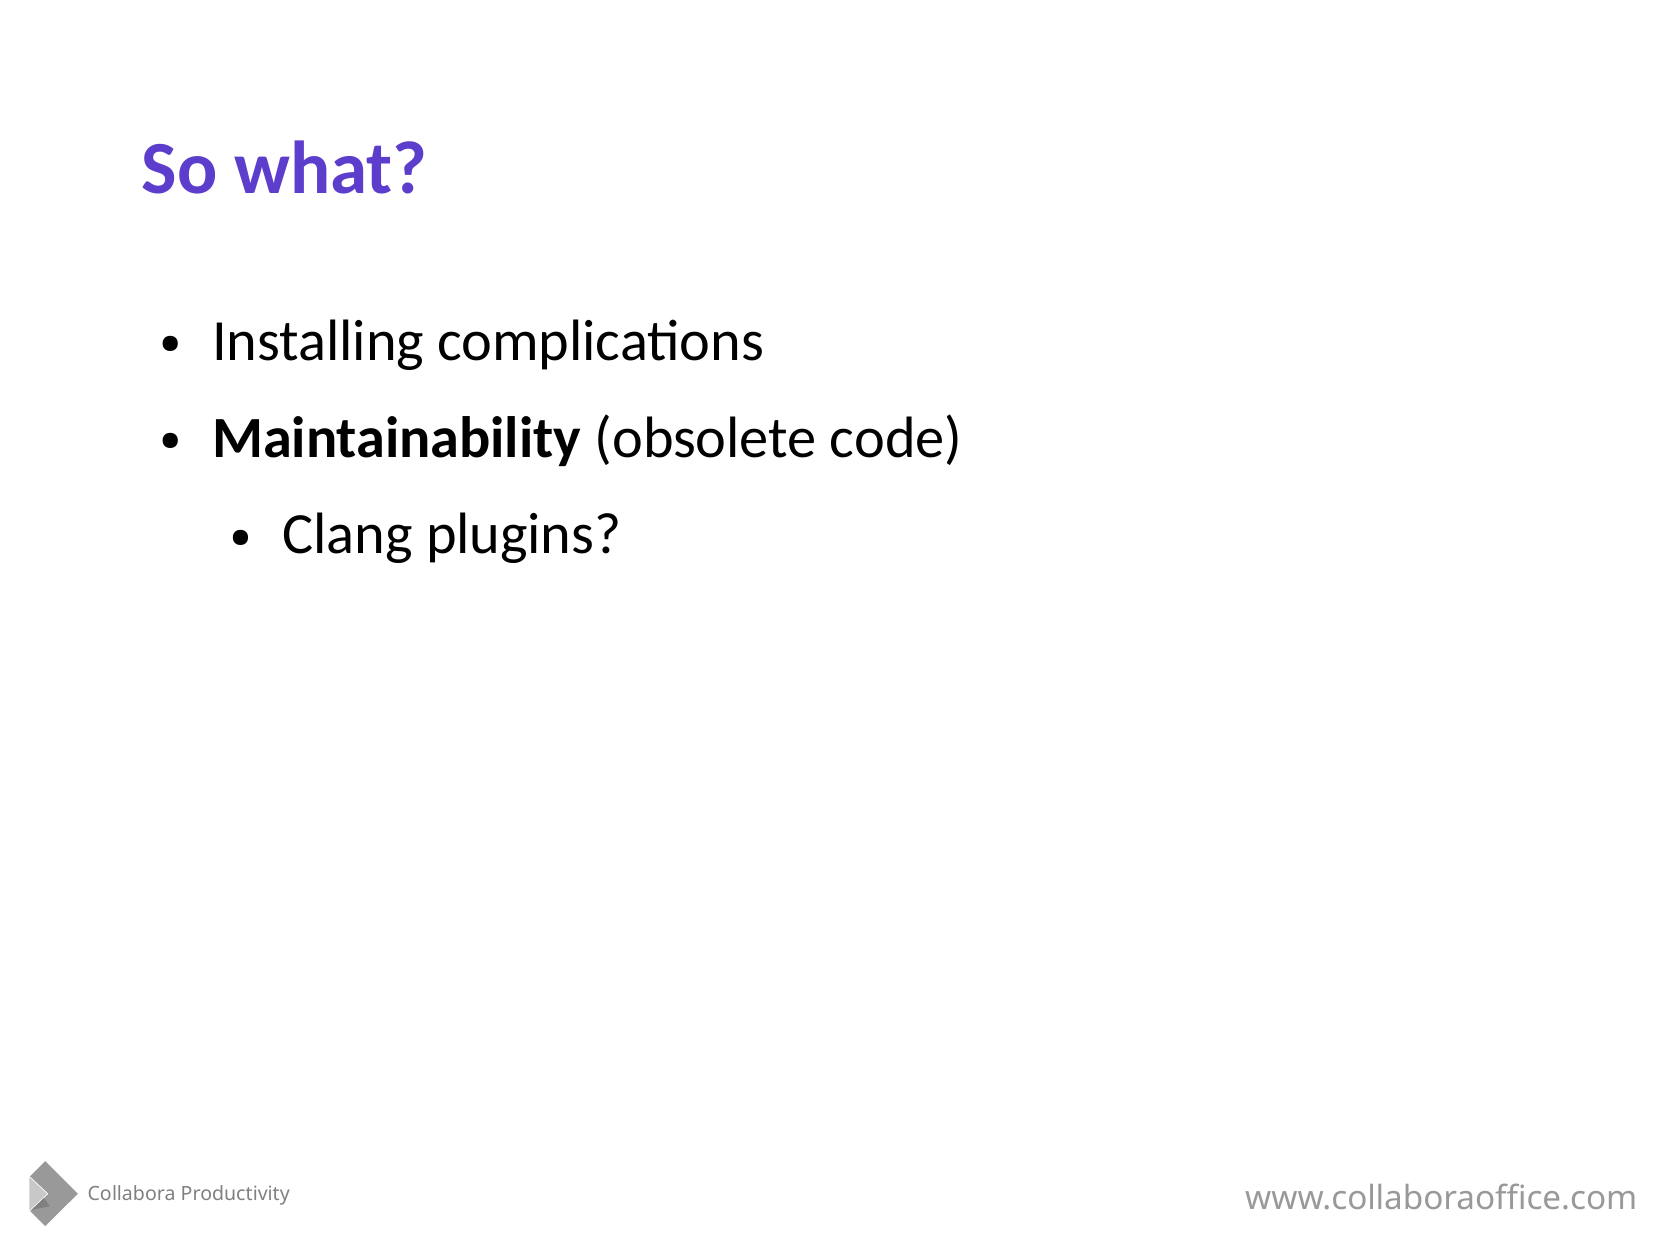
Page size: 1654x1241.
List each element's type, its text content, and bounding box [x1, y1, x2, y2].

title So what? [141, 37, 1571, 213]
list Installing complications Maintainability (obsolete code) Clang plugins? [141, 302, 1512, 1130]
